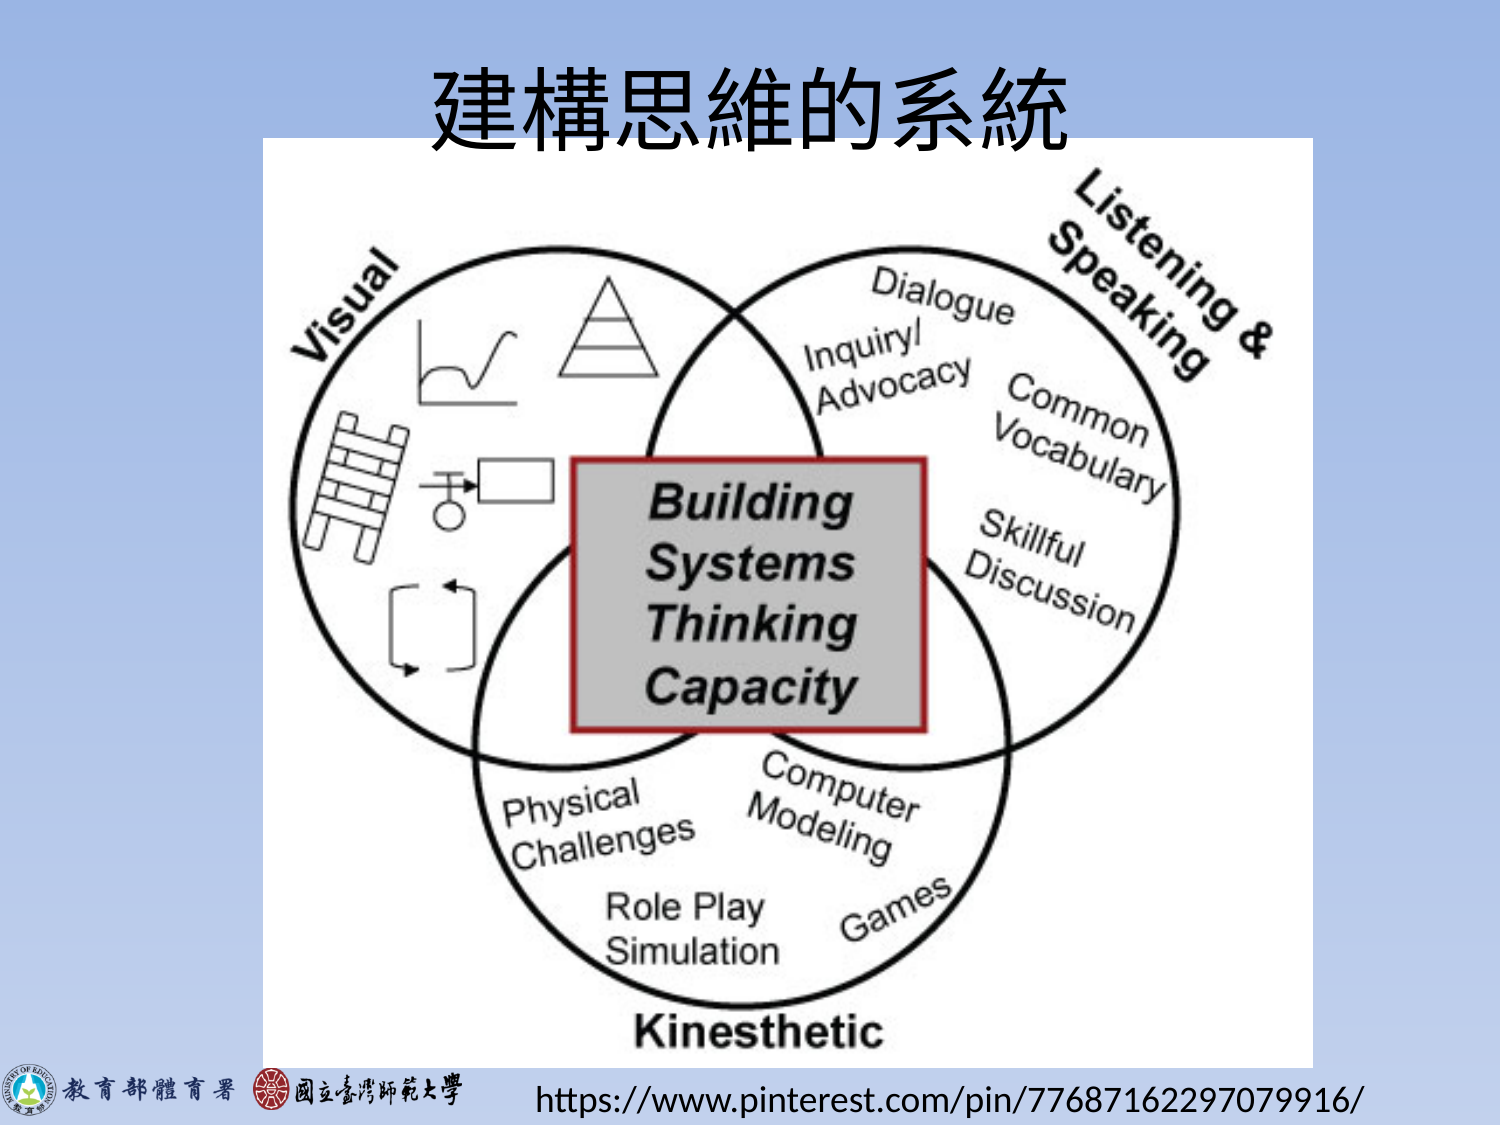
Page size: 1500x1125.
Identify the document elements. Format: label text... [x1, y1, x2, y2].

title 建構思維的系統 [75, 45, 1426, 233]
text_box https://www.pinterest.com/pin/77687162297079916/ [520, 1068, 1425, 1125]
picture [263, 233, 1313, 1068]
